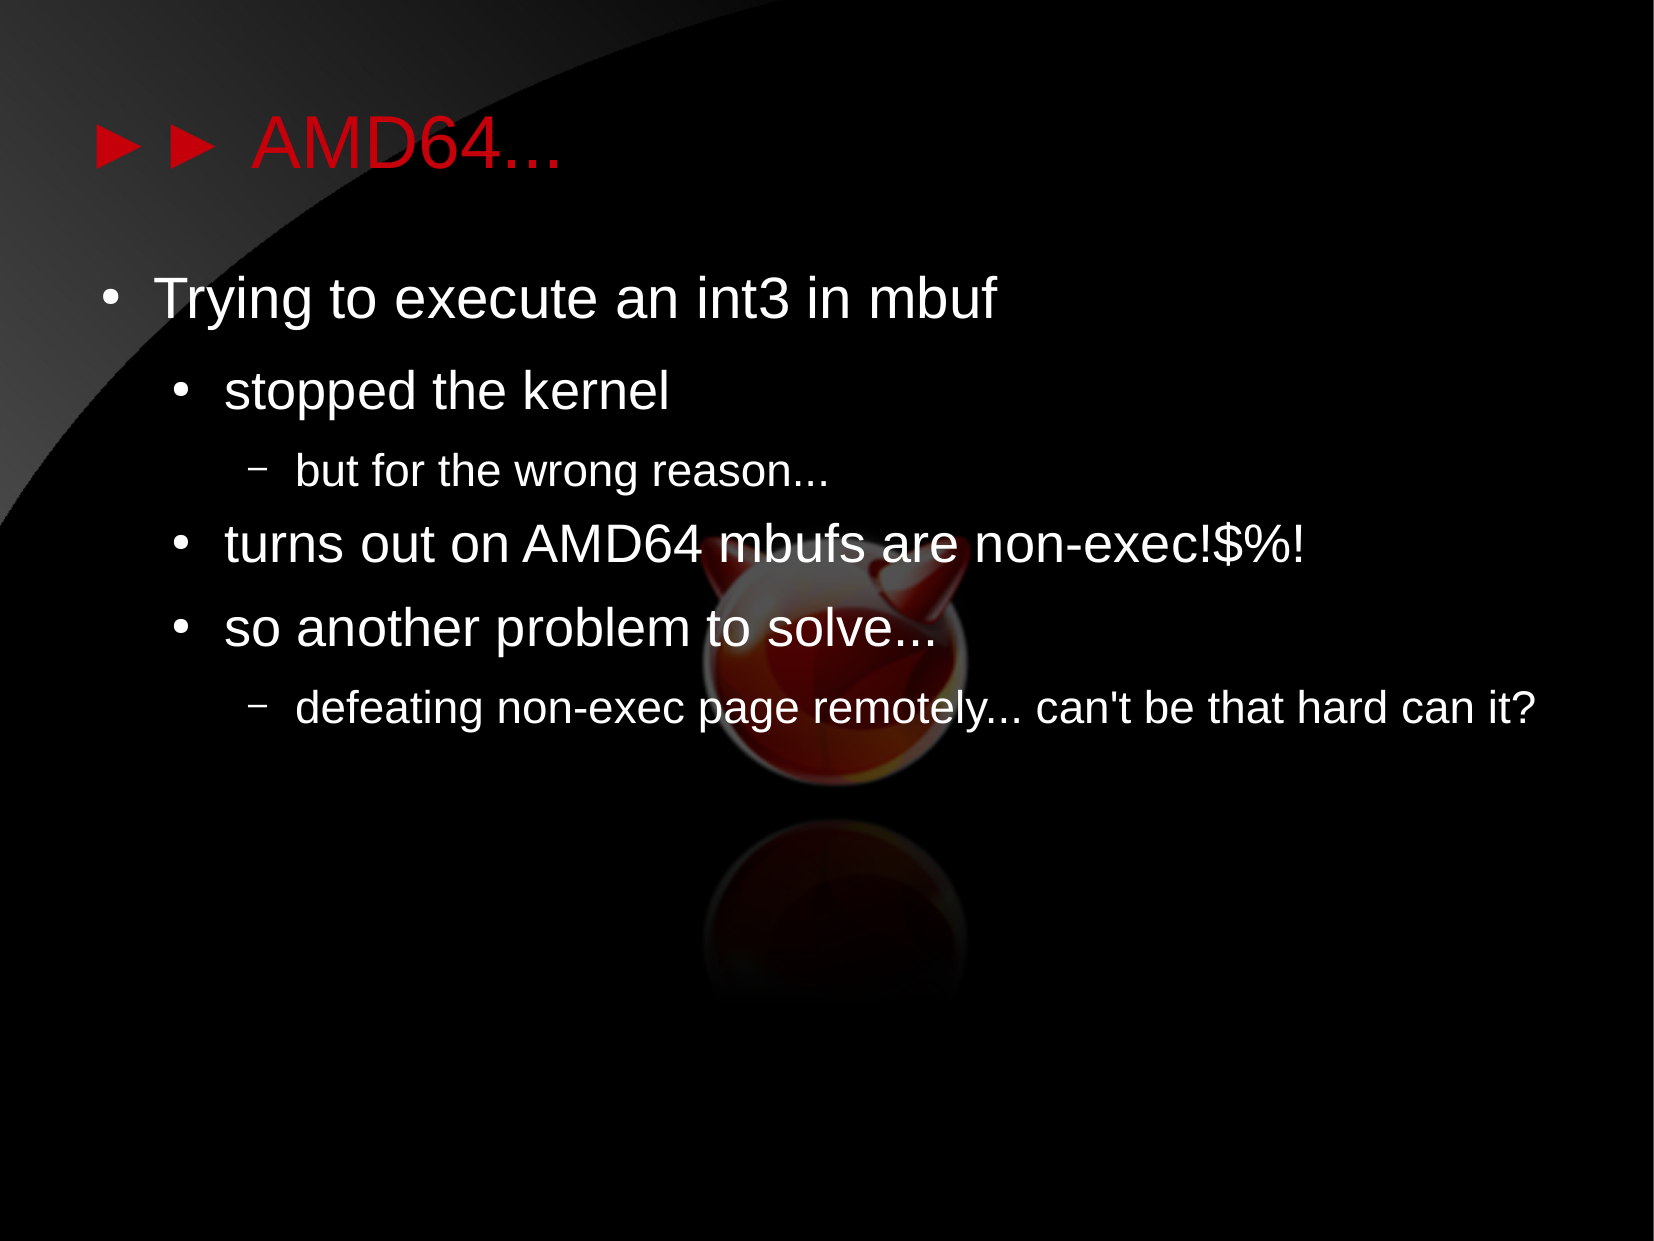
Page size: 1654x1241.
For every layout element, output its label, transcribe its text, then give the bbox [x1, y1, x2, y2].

picture [0, 0, 1654, 1241]
list Trying to execute an int3 in mbuf stopped the kernel but for the wrong reason... turns out on AMD64 mbufs are non-exec!$%! so another problem to solve... defeating non-exec page remotely... can't be that hard can it? [82, 265, 1571, 1152]
title ►► AMD64... [82, 49, 1571, 237]
